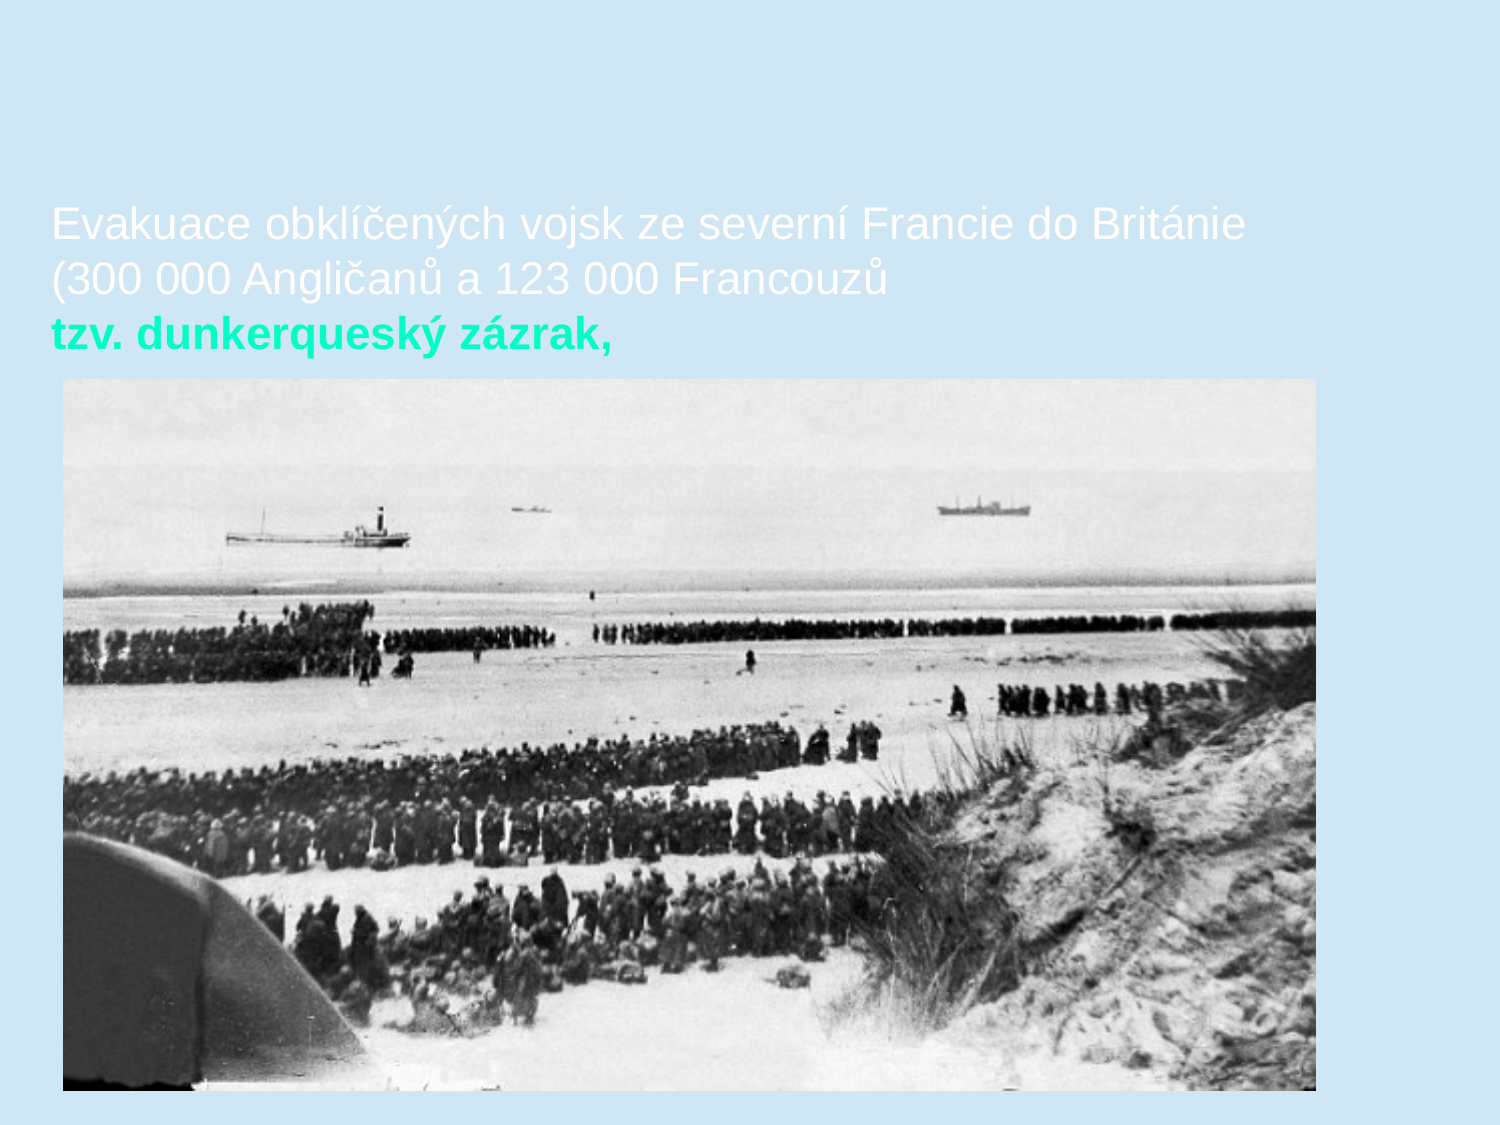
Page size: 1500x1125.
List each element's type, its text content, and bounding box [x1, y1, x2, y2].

text_box Evakuace obklíčených vojsk ze severní Francie do Británie (300 000 Angličanů a 123 000 Francouzů tzv. dunkerqueský zázrak, [36, 186, 1466, 367]
picture [63, 379, 1316, 1091]
